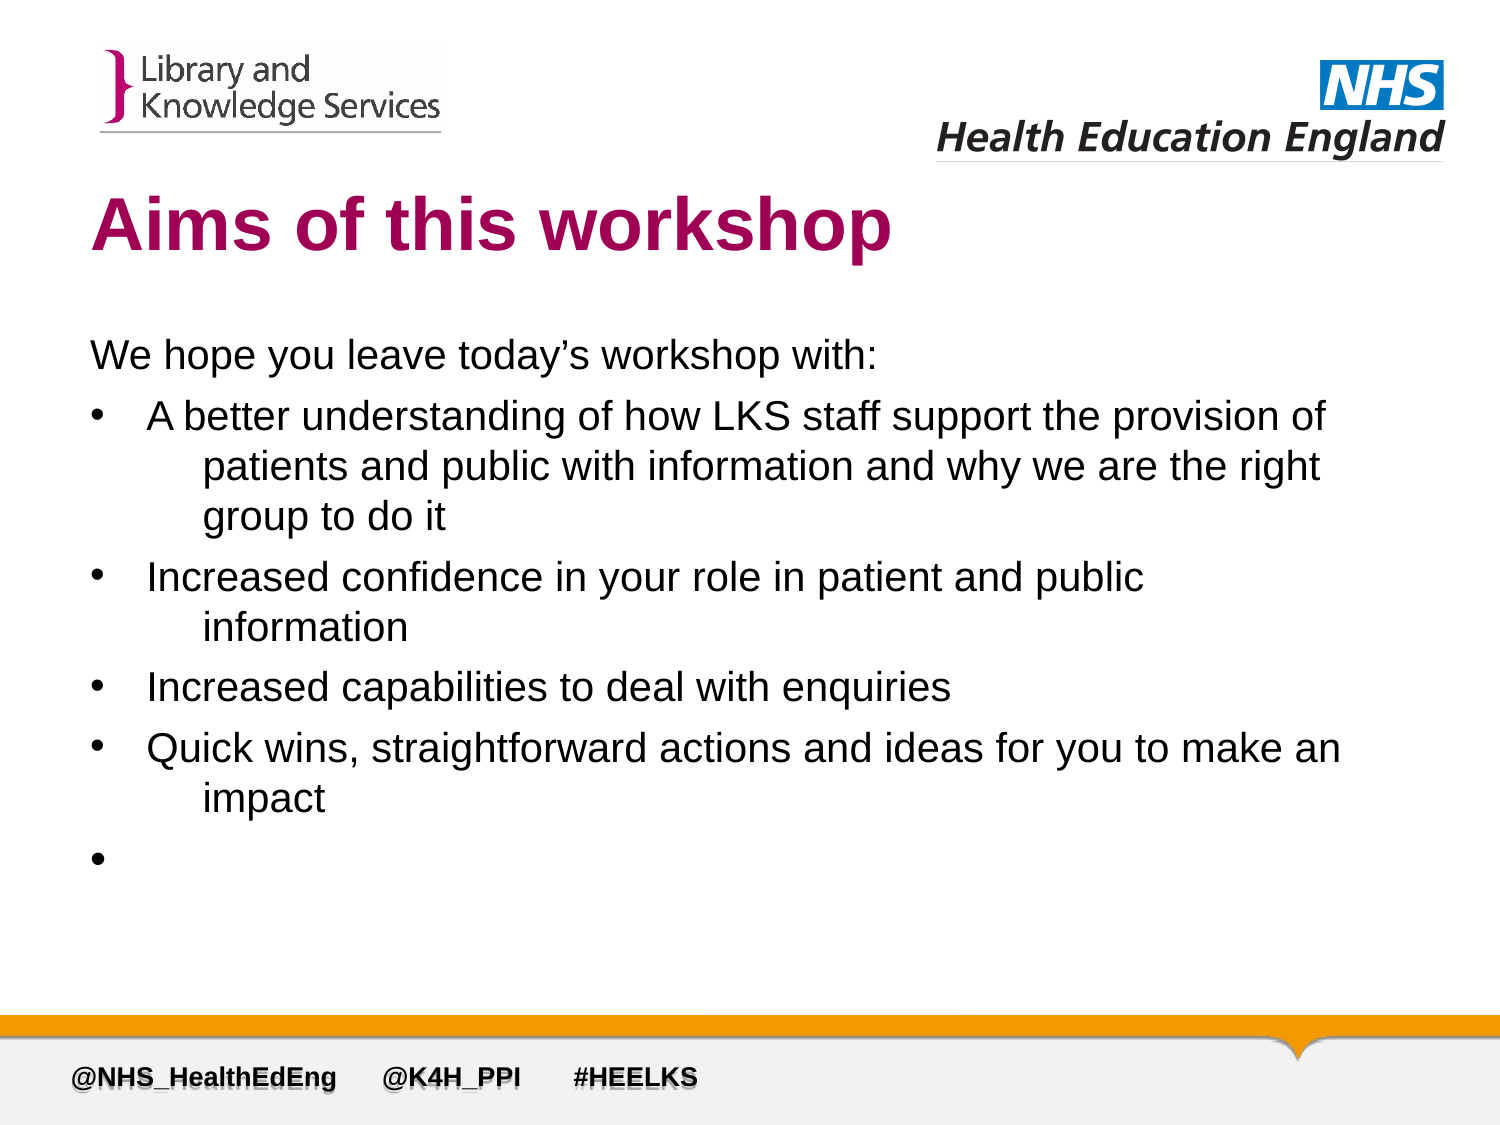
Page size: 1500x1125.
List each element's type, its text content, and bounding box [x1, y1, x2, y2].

picture [100, 42, 443, 131]
title Aims of this workshop [75, 168, 1351, 280]
list We hope you leave today’s workshop with: A better understanding of how LKS staff support the provision of patients and public with information and why we are the right group to do it Increased confidence in your role in patient and public information Increased capabilities to deal with enquiries Quick wins, straightforward actions and ideas for you to make an impact [75, 337, 1361, 990]
text_box @NHS_HealthEdEng @K4H_PPI #HEELKS [55, 1052, 932, 1113]
